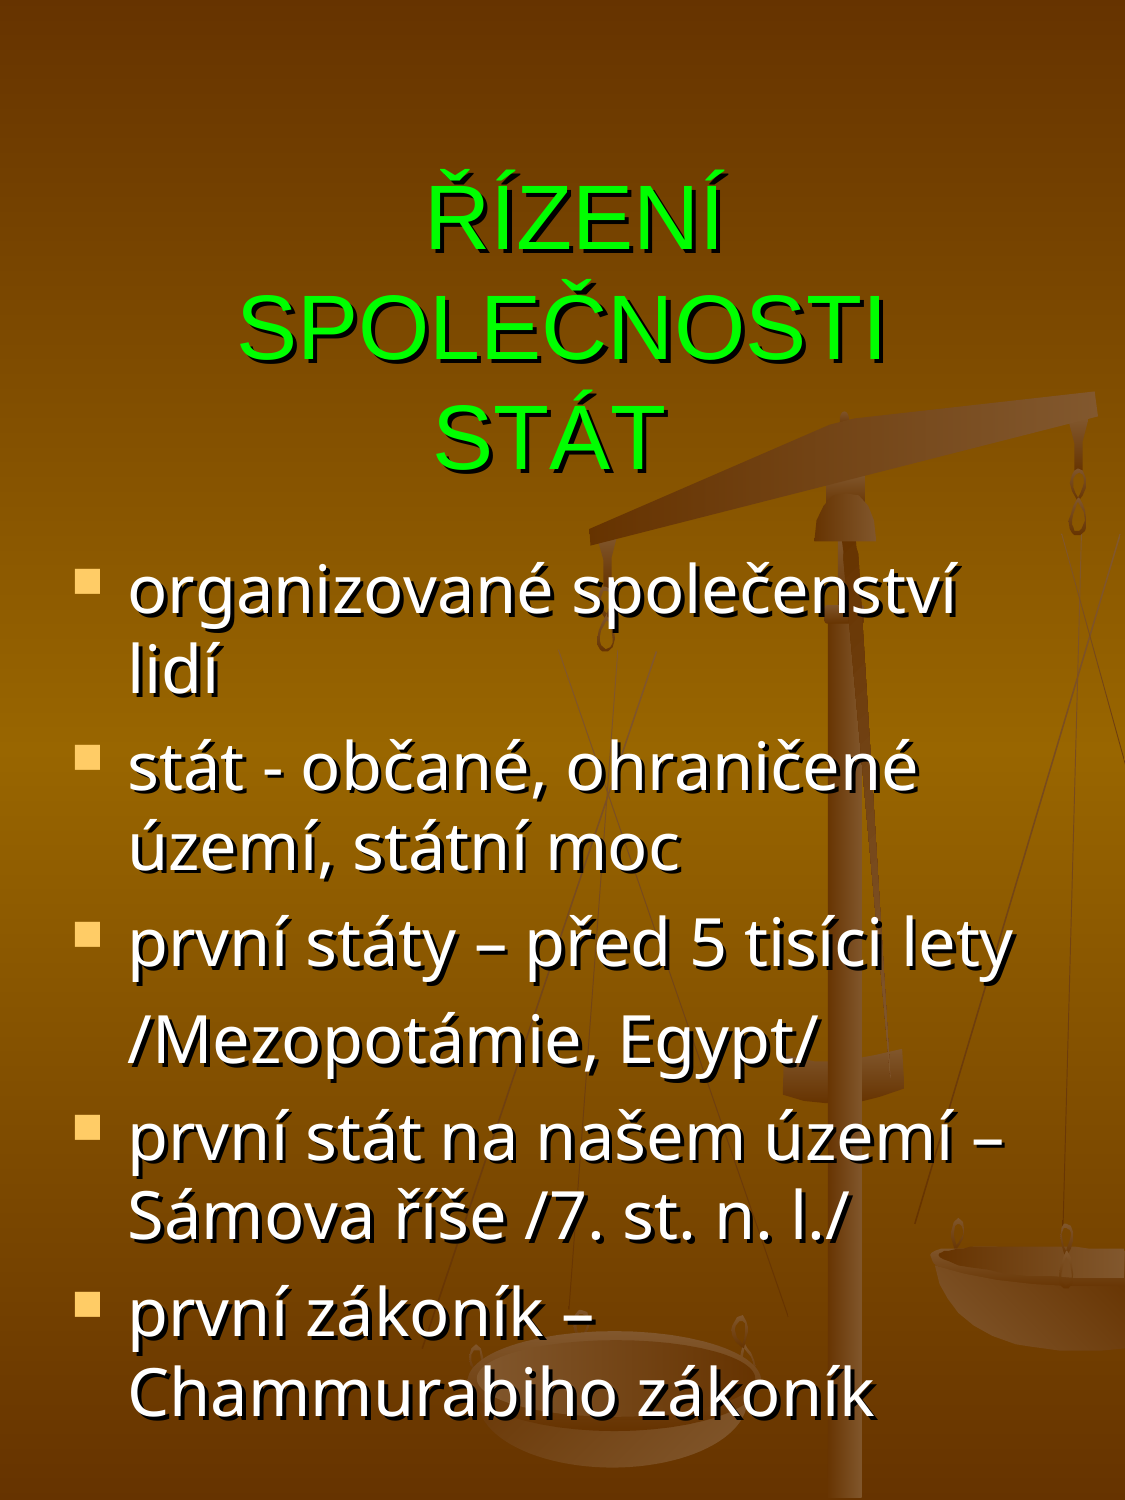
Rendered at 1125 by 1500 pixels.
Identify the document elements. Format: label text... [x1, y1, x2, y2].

title ŘÍZENÍ SPOLEČNOSTI STÁT [56, 150, 1069, 442]
list organizované společenství lidí stát - občané, ohraničené území, státní moc první státy – před 5 tisíci lety /Mezopotámie, Egypt/ první stát na našem území – Sámova říše /7. st. n. l./ první zákoník – Chammurabiho zákoník [56, 442, 1069, 1358]
